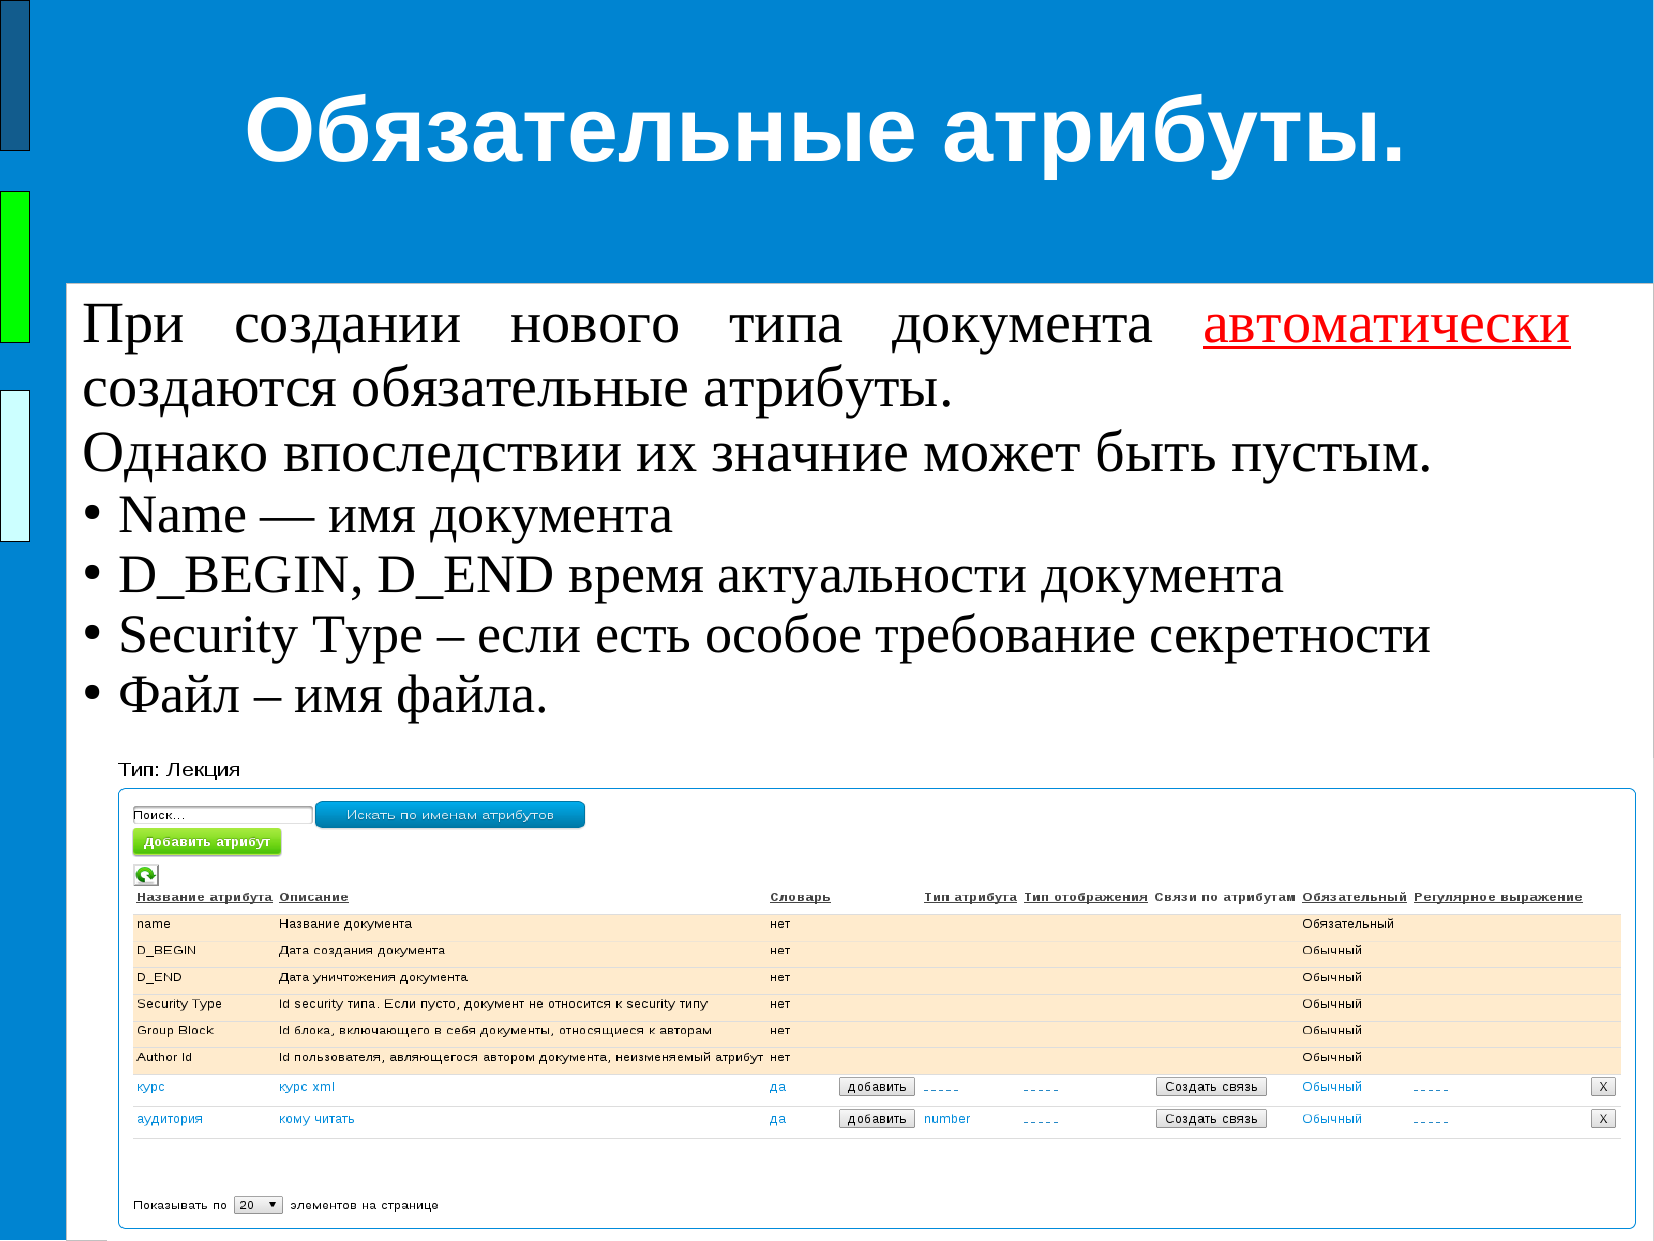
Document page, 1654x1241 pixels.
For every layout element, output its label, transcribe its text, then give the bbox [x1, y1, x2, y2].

title Обязательные атрибуты. [82, 33, 1571, 226]
picture [107, 758, 1654, 1241]
subtitle При создании нового типа документа автоматически создаются обязательные атрибуты. Однако впоследствии их значние может быть пустым. Name — имя документа D_BEGIN, D_END время актуальности документа Security Type – если есть особое требование секретности Файл – имя файла. [82, 290, 1571, 1094]
